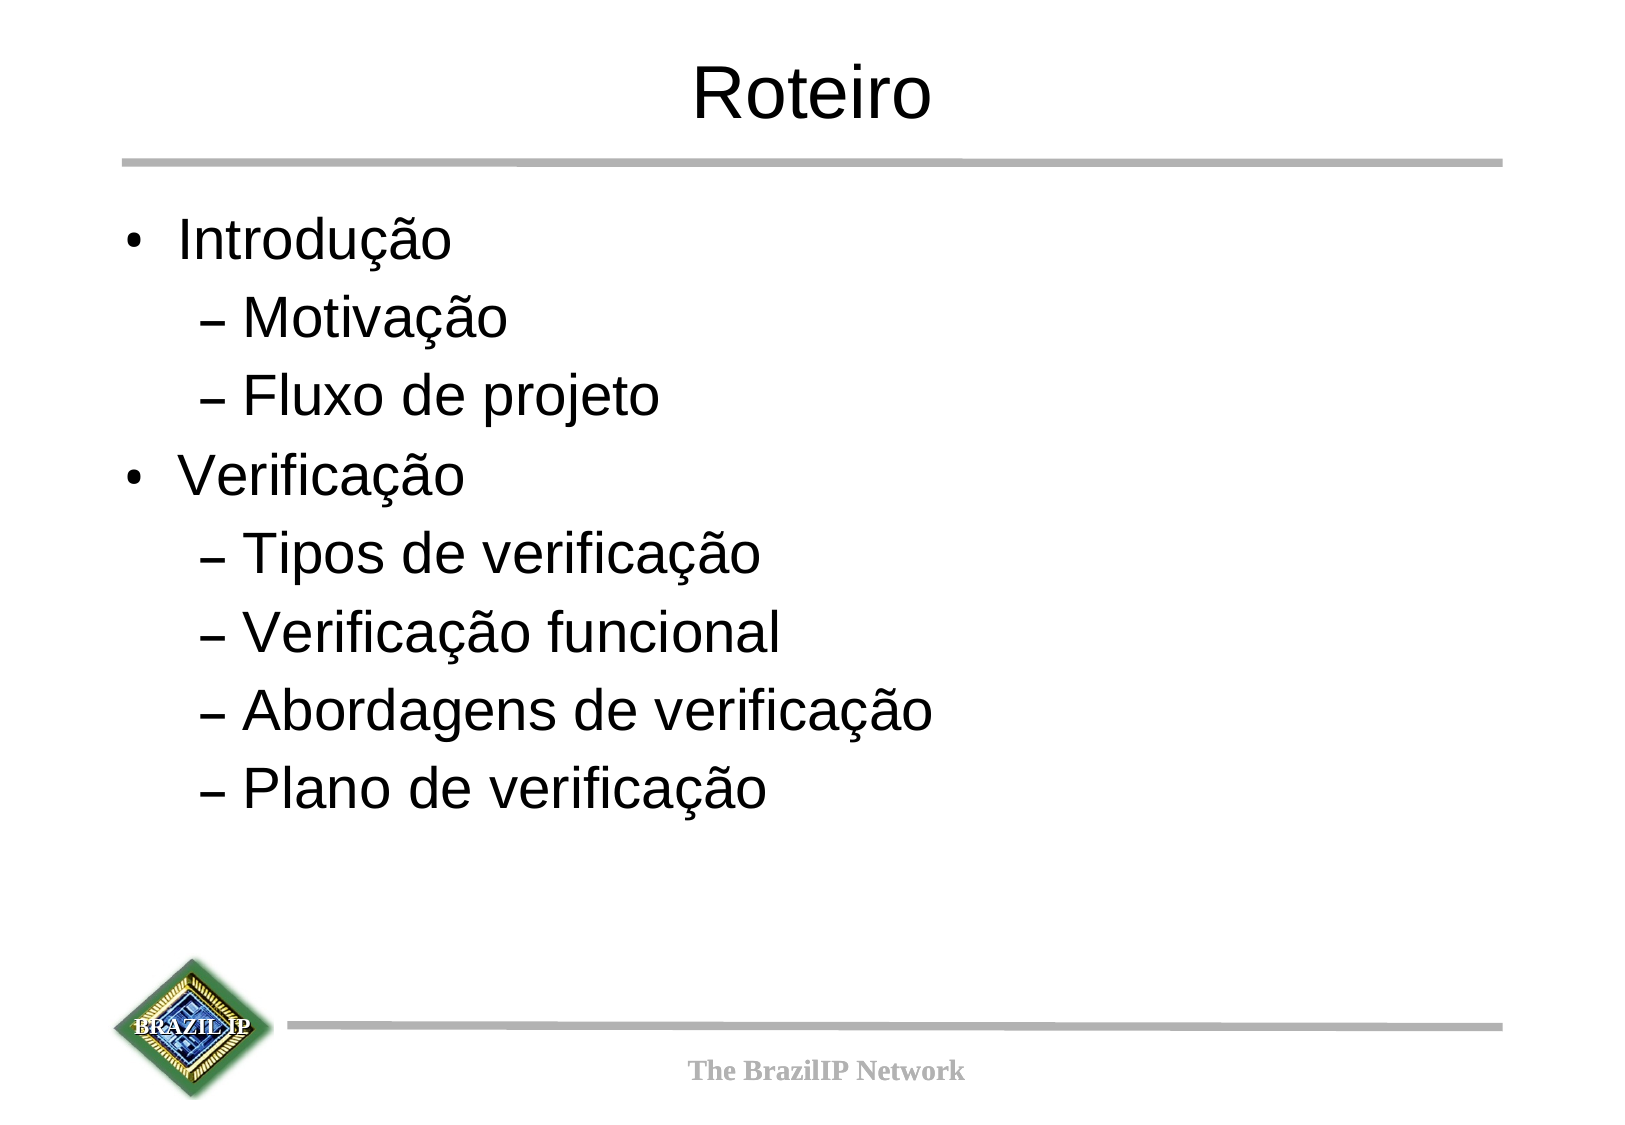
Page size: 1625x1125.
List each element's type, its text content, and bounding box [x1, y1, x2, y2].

picture [108, 999, 274, 1100]
title Roteiro [121, 41, 1503, 147]
list Introdução Motivação Fluxo de projeto Verificação Tipos de verificação Verificação funcional Abordagens de verificação Plano de verificação [108, 198, 1503, 999]
